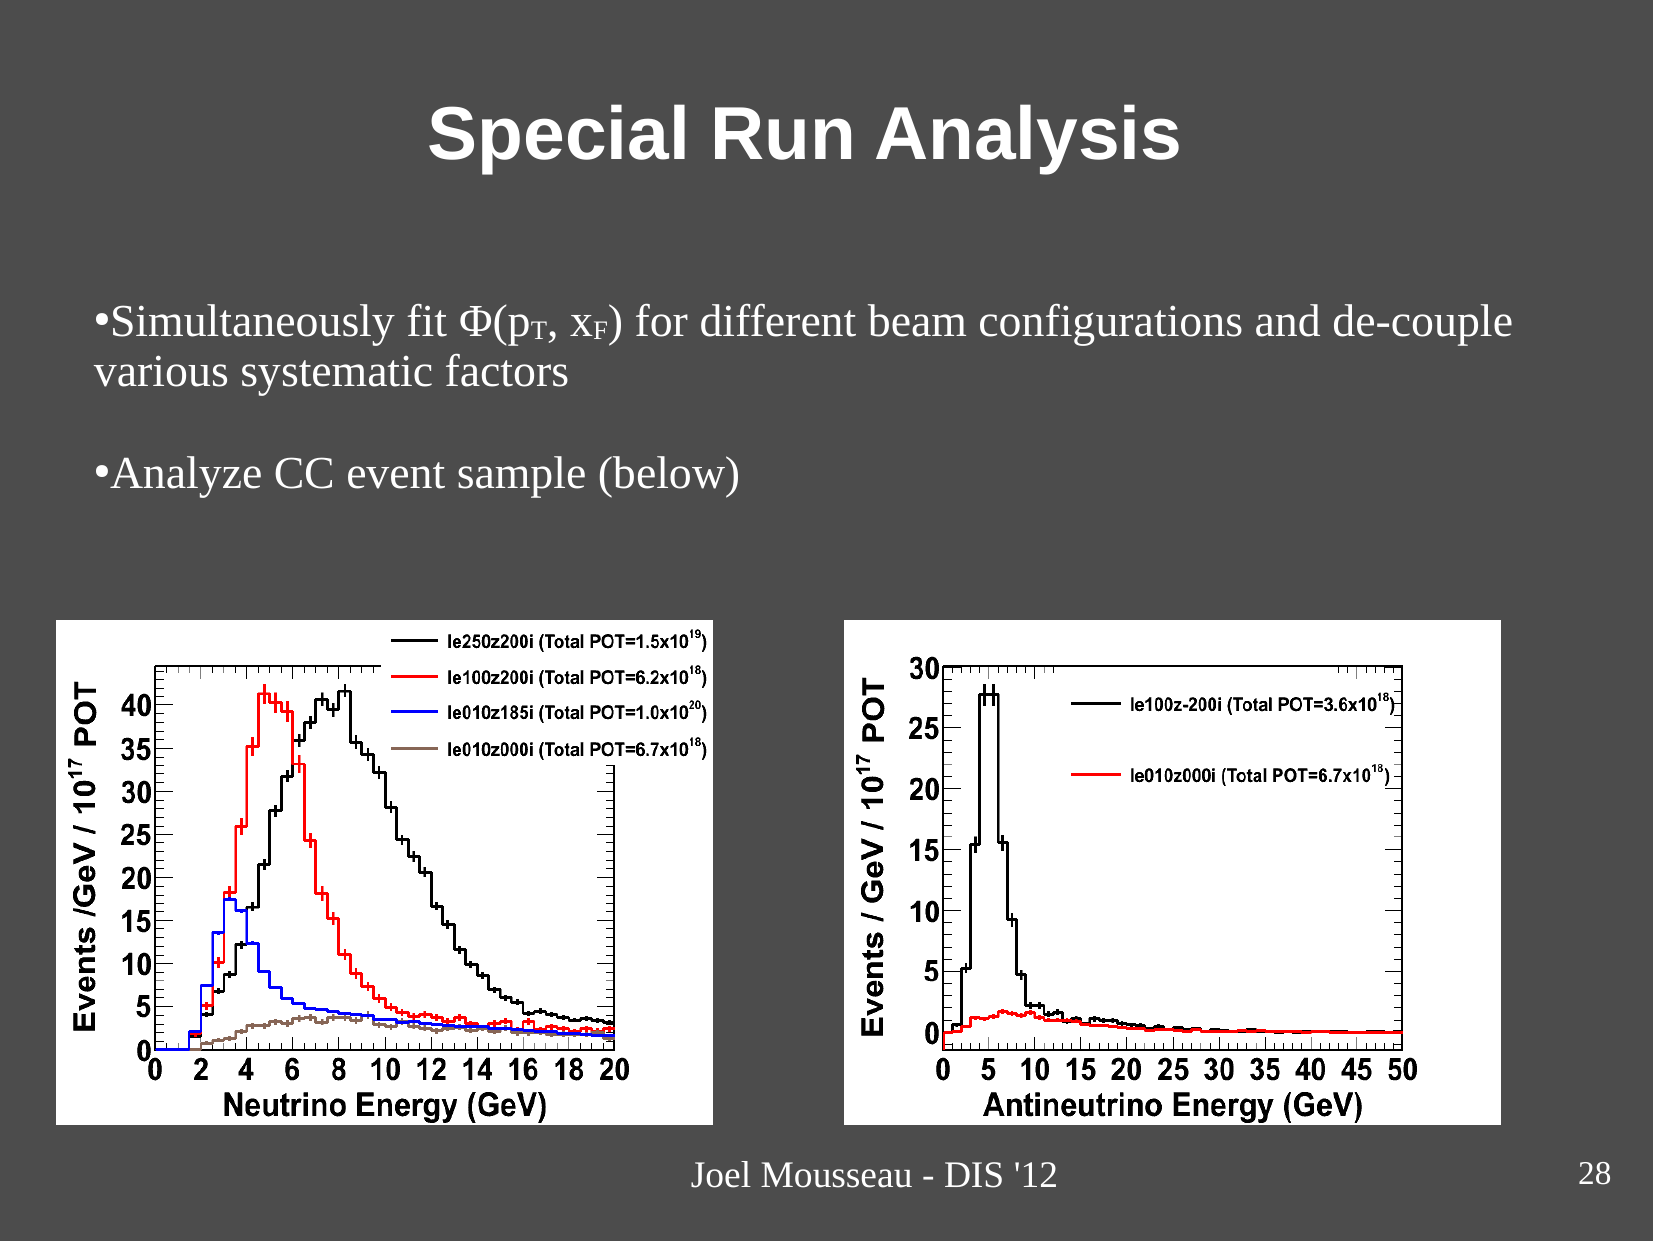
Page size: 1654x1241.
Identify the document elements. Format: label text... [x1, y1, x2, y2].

text_box Simultaneously fit Φ(pT, xF) for different beam configurations and de-couple various systematic factors Analyze CC event sample (below) [79, 237, 1546, 572]
picture [56, 620, 713, 1126]
picture [844, 620, 1501, 1125]
title Special Run Analysis [158, 37, 1452, 230]
